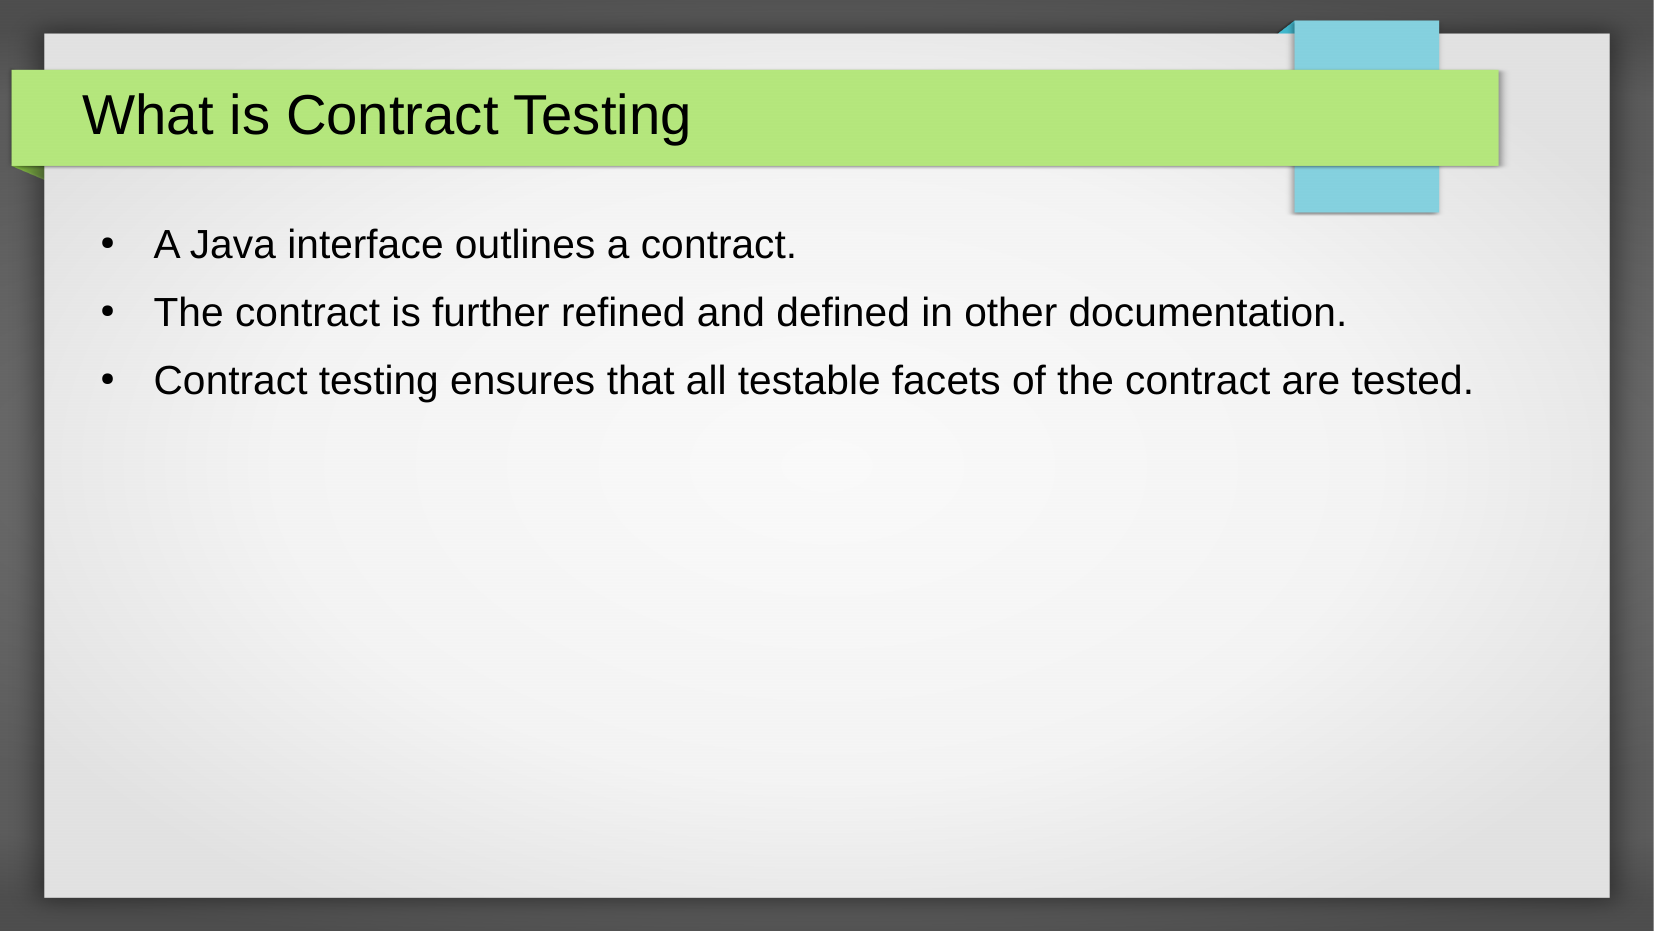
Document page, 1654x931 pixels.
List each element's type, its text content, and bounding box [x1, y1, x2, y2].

picture [0, 0, 1654, 931]
list A Java interface outlines a contract. The contract is further refined and defined in other documentation. Contract testing ensures that all testable facets of the contract are tested. [82, 221, 1571, 761]
title What is Contract Testing [82, 70, 1264, 160]
